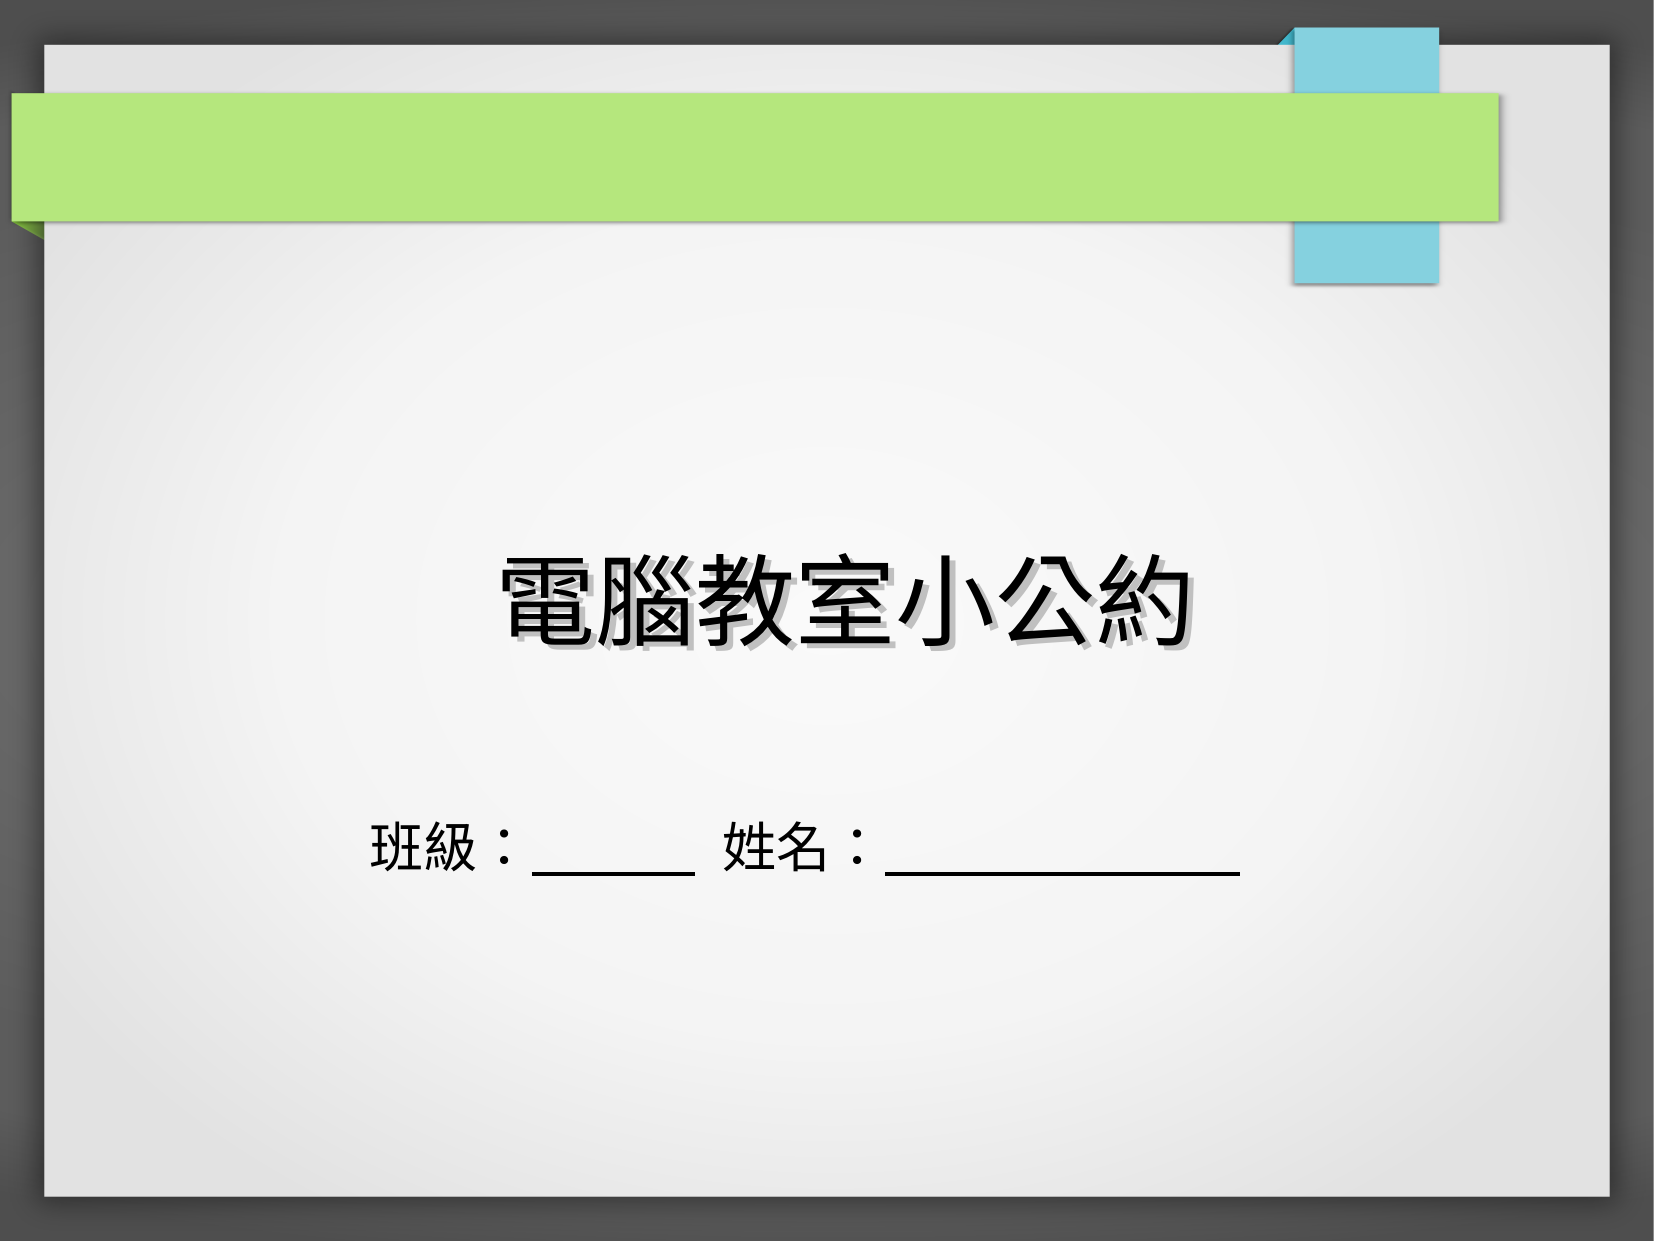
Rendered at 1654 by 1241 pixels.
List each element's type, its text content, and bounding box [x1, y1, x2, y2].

picture [0, 0, 1654, 1241]
text_box 電腦教室小公約 [481, 514, 1211, 650]
text_box 班級： 姓名： [354, 797, 1329, 878]
